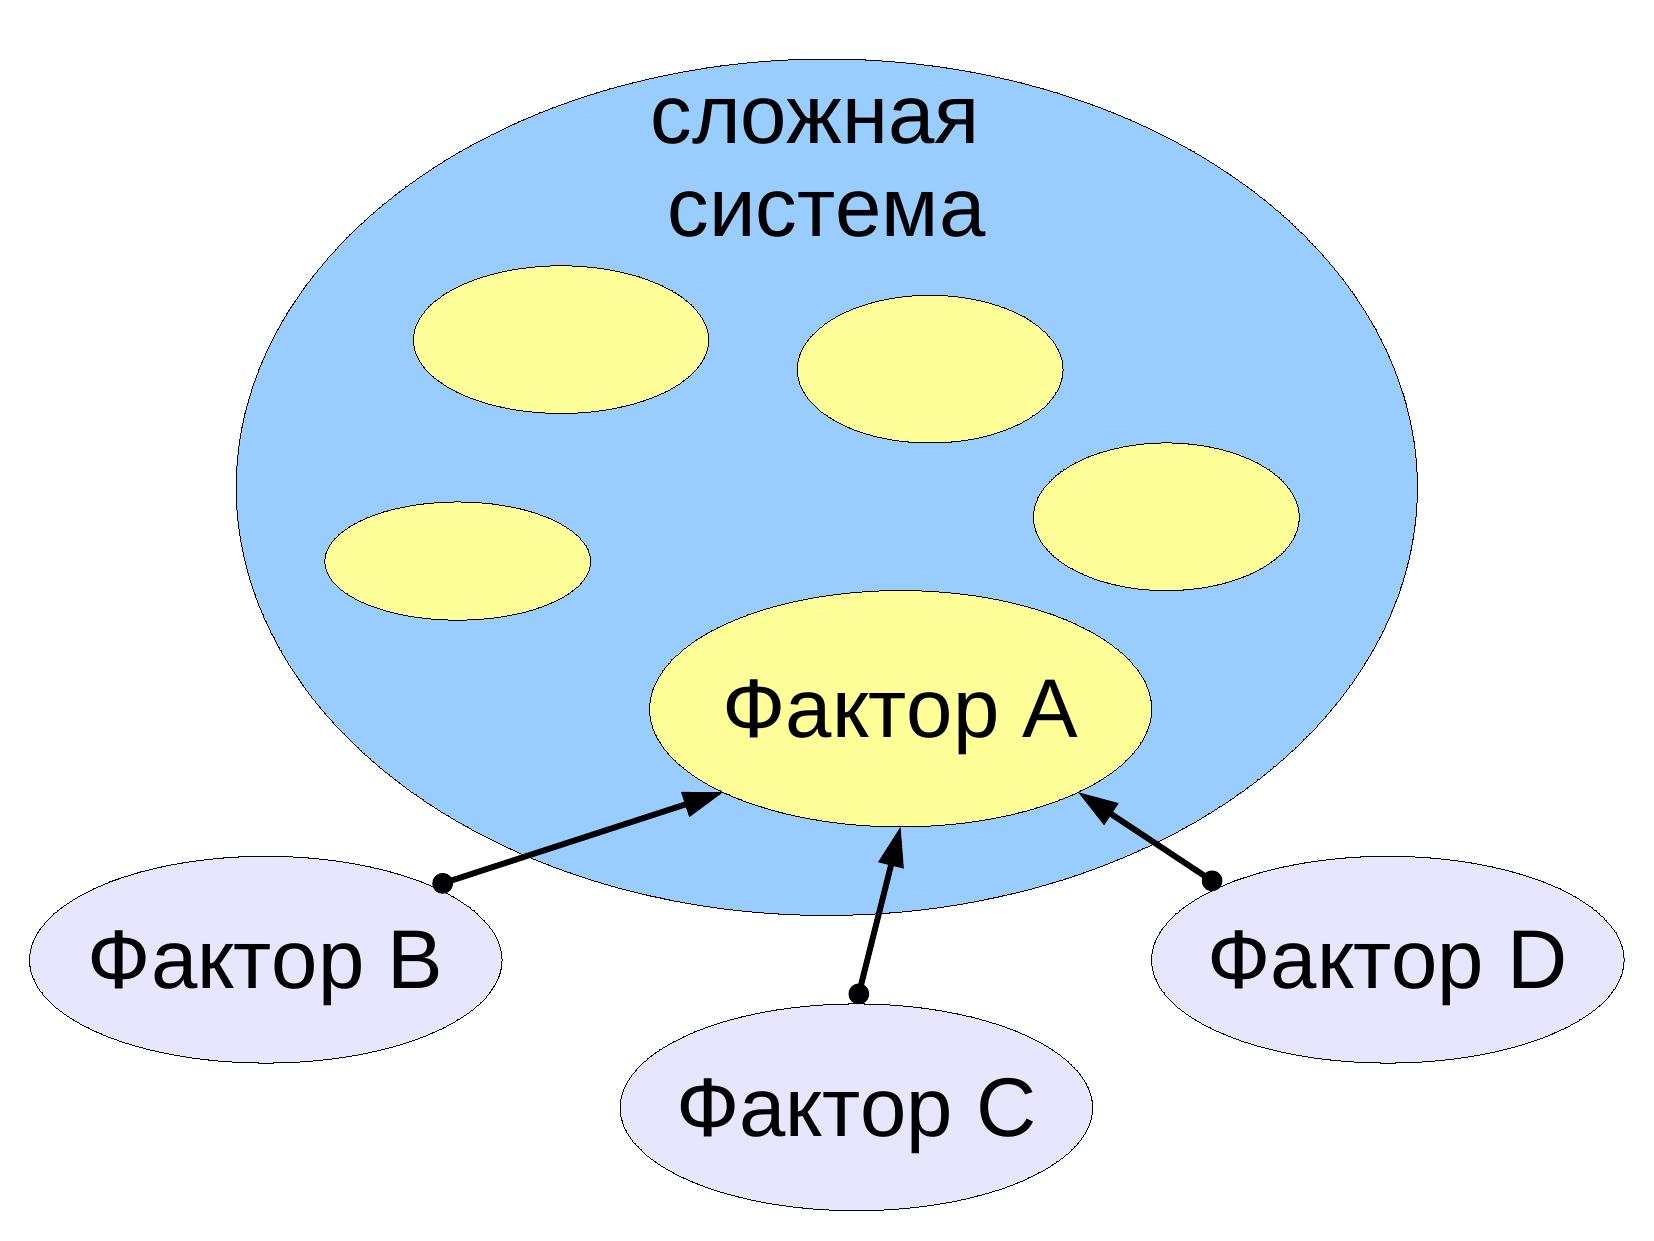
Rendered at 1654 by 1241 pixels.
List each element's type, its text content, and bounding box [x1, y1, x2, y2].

text_box [324, 501, 591, 621]
text_box Фактор D [1151, 856, 1625, 1064]
text_box Фактор B [29, 856, 503, 1064]
text_box Фактор C [620, 1003, 1093, 1211]
text_box [797, 295, 1064, 443]
text_box [1033, 442, 1300, 591]
text_box сложная система [883, 793, 1152, 914]
text_box [413, 265, 709, 414]
text_box сложная система [531, 793, 899, 916]
text_box сложная система [236, 59, 1418, 854]
text_box Фактор А [649, 590, 1152, 827]
